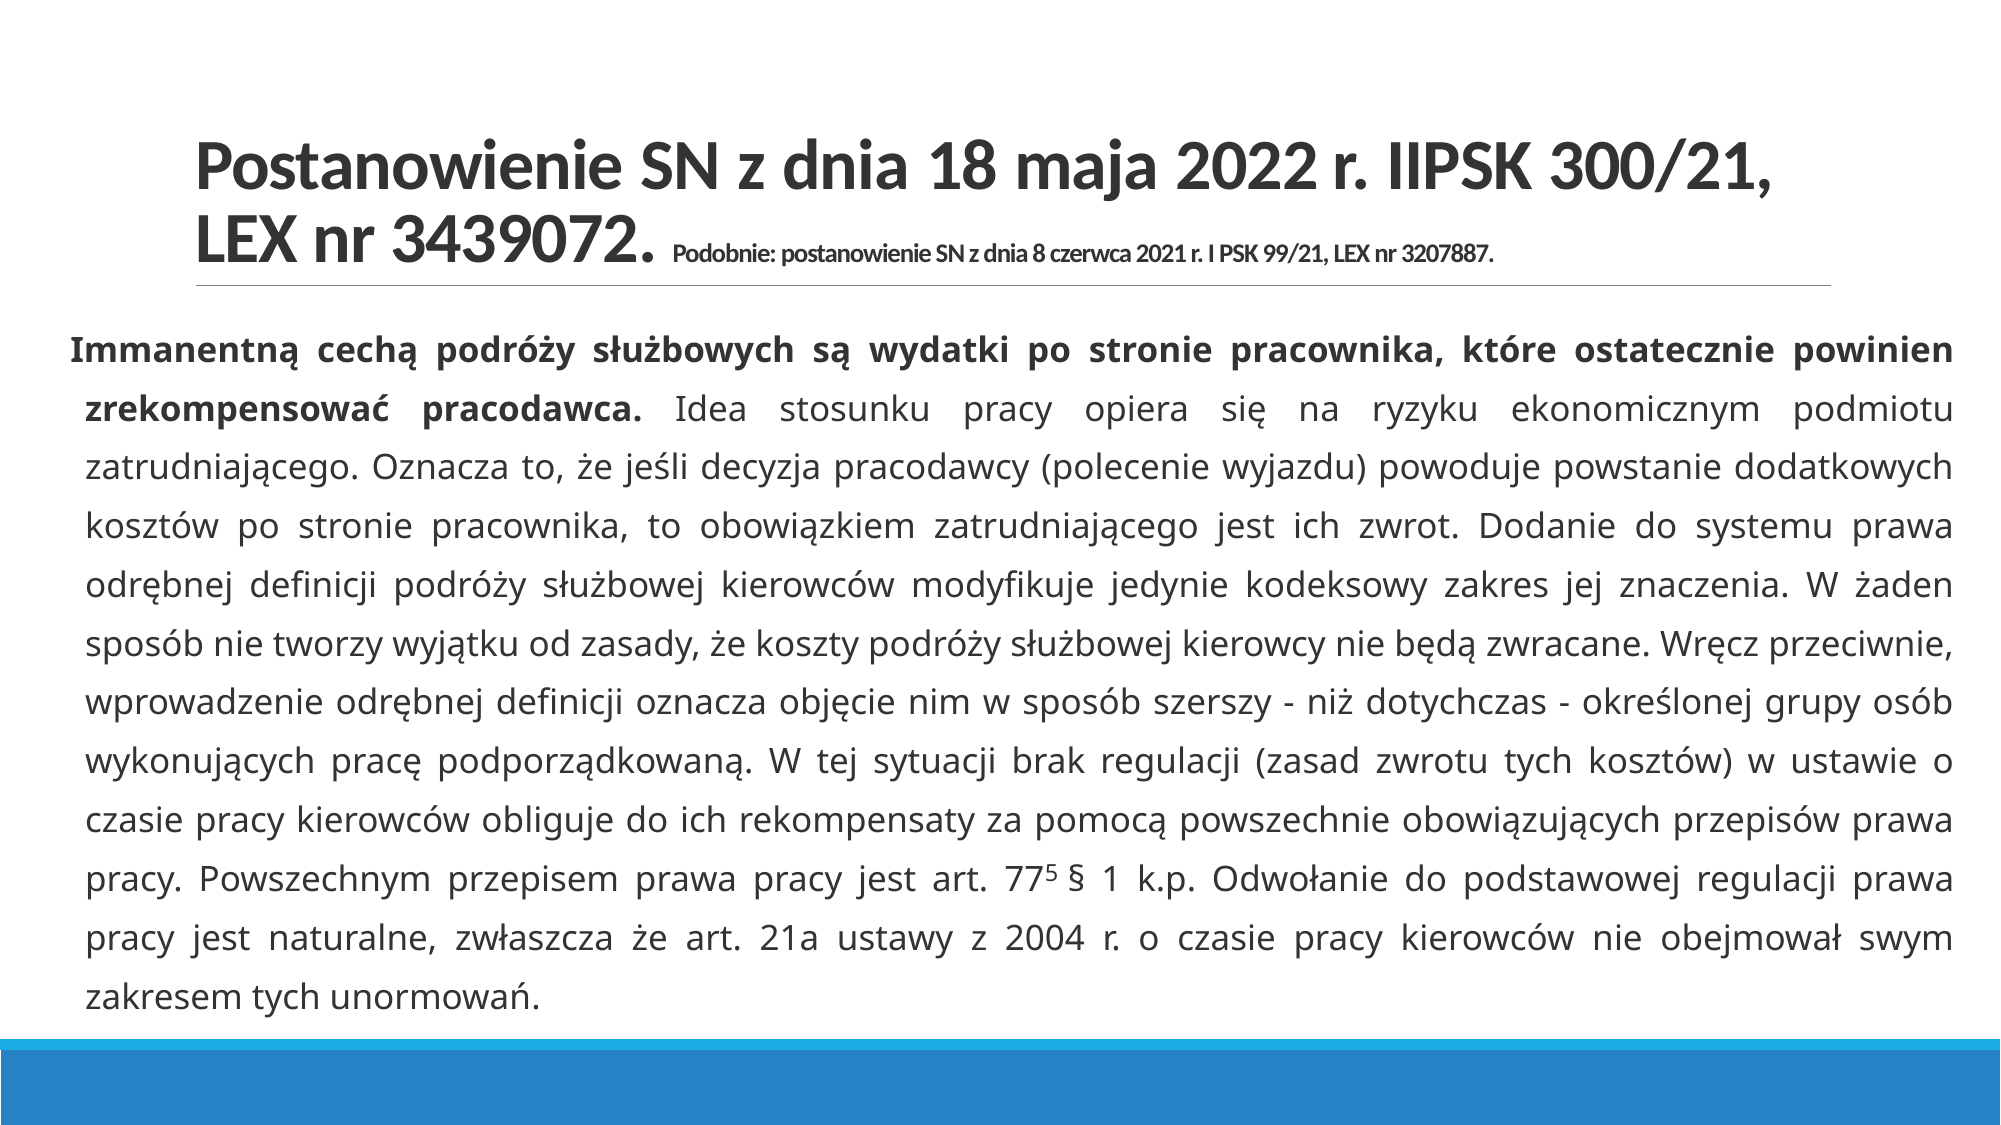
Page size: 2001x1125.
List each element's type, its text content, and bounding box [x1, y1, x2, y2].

title Postanowienie SN z dnia 18 maja 2022 r. IIPSK 300/21, LEX nr 3439072. Podobnie: postanowienie SN z dnia 8 czerwca 2021 r. I PSK 99/21, LEX nr 3207887. [180, 47, 1831, 286]
list Immanentną cechą podróży służbowych są wydatki po stronie pracownika, które ostatecznie powinien zrekompensować pracodawca. Idea stosunku pracy opiera się na ryzyku ekonomicznym podmiotu zatrudniającego. Oznacza to, że jeśli decyzja pracodawcy (polecenie wyjazdu) powoduje powstanie dodatkowych kosztów po stronie pracownika, to obowiązkiem zatrudniającego jest ich zwrot. Dodanie do systemu prawa odrębnej definicji podróży służbowej kierowców modyfikuje jedynie kodeksowy zakres jej znaczenia. W żaden sposób nie tworzy wyjątku od zasady, że koszty podróży służbowej kierowcy nie będą zwracane. Wręcz przeciwnie, wprowadzenie odrębnej definicji oznacza objęcie nim w sposób szerszy - niż dotychczas - określonej grupy osób wykonujących pracę podporządkowaną. W tej sytuacji brak regulacji (zasad zwrotu tych kosztów) w ustawie o czasie pracy kierowców obliguje do ich rekompensaty za pomocą powszechnie obowiązujących przepisów prawa pracy. Powszechnym przepisem prawa pracy jest art. 775 § 1 k.p. Odwołanie do podstawowej regulacji prawa pracy jest naturalne, zwłaszcza że art. 21a ustawy z 2004 r. o czasie pracy kierowców nie obejmował swym zakresem tych unormowań. [55, 302, 1956, 1029]
